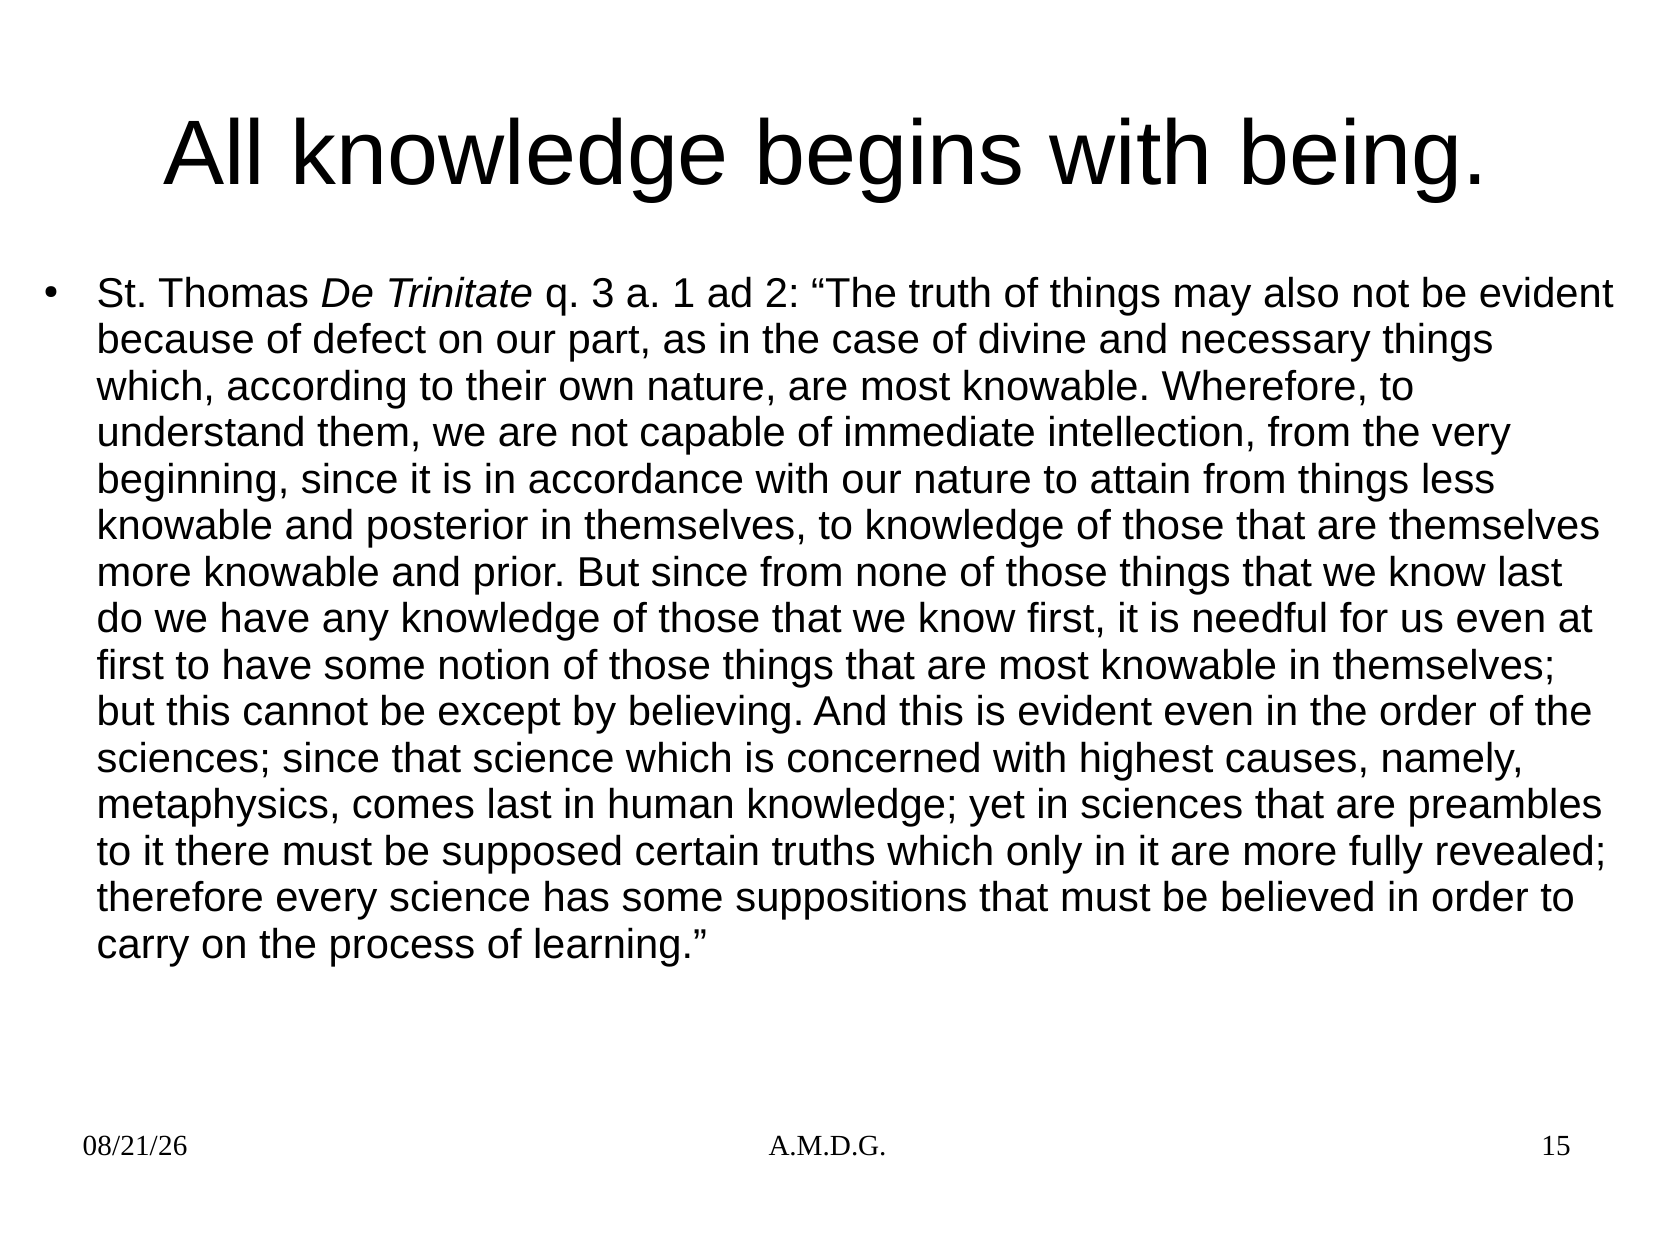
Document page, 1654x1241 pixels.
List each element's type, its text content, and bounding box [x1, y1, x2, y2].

text_box St. Thomas De Trinitate q. 3 a. 1 ad 2: “The truth of things may also not be evident because of defect on our part, as in the case of divine and necessary things which, according to their own nature, are most knowable. Wherefore, to understand them, we are not capable of immediate intellection, from the very beginning, since it is in accordance with our nature to attain from things less knowable and posterior in themselves, to knowledge of those that are themselves more knowable and prior. But since from none of those things that we know last do we have any knowledge of those that we know first, it is needful for us even at first to have some notion of those things that are most knowable in themselves; but this cannot be except by believing. And this is evident even in the order of the sciences; since that science which is concerned with highest causes, namely, metaphysics, comes last in human knowledge; yet in sciences that are preambles to it there must be supposed certain truths which only in it are more fully revealed; therefore every science has some suppositions that must be believed in order to carry on the process of learning.” [0, 269, 1619, 1241]
title All knowledge begins with being. [82, 49, 1571, 257]
